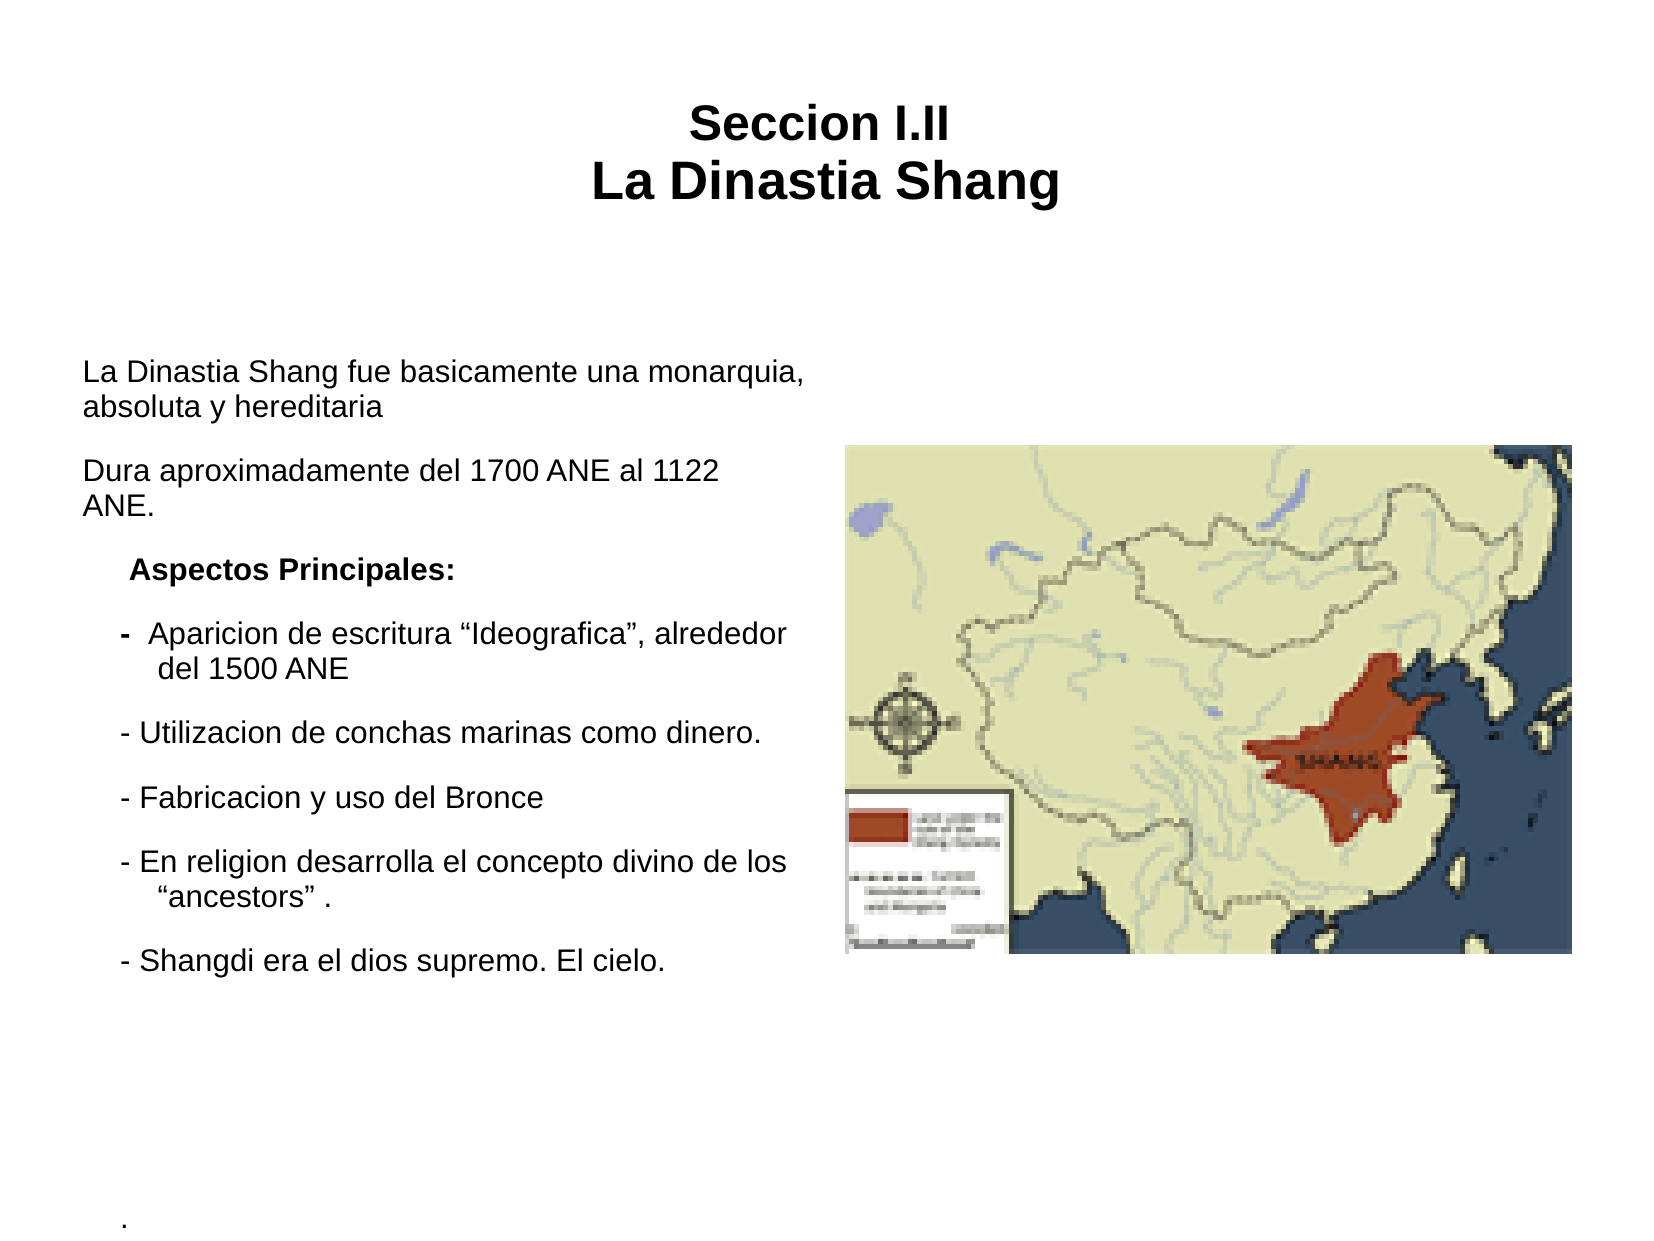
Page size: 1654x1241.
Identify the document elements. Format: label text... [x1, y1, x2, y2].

list La Dinastia Shang fue basicamente una monarquia, absoluta y hereditaria Dura aproximadamente del 1700 ANE al 1122 ANE. Aspectos Principales: - Aparicion de escritura “Ideografica”, alrededor del 1500 ANE - Utilizacion de conchas marinas como dinero. - Fabricacion y uso del Bronce - En religion desarrolla el concepto divino de los “ancestors” . - Shangdi era el dios supremo. El cielo. . [82, 290, 809, 1241]
picture [845, 445, 1572, 954]
title Seccion I.II La Dinastia Shang [82, 56, 1571, 250]
